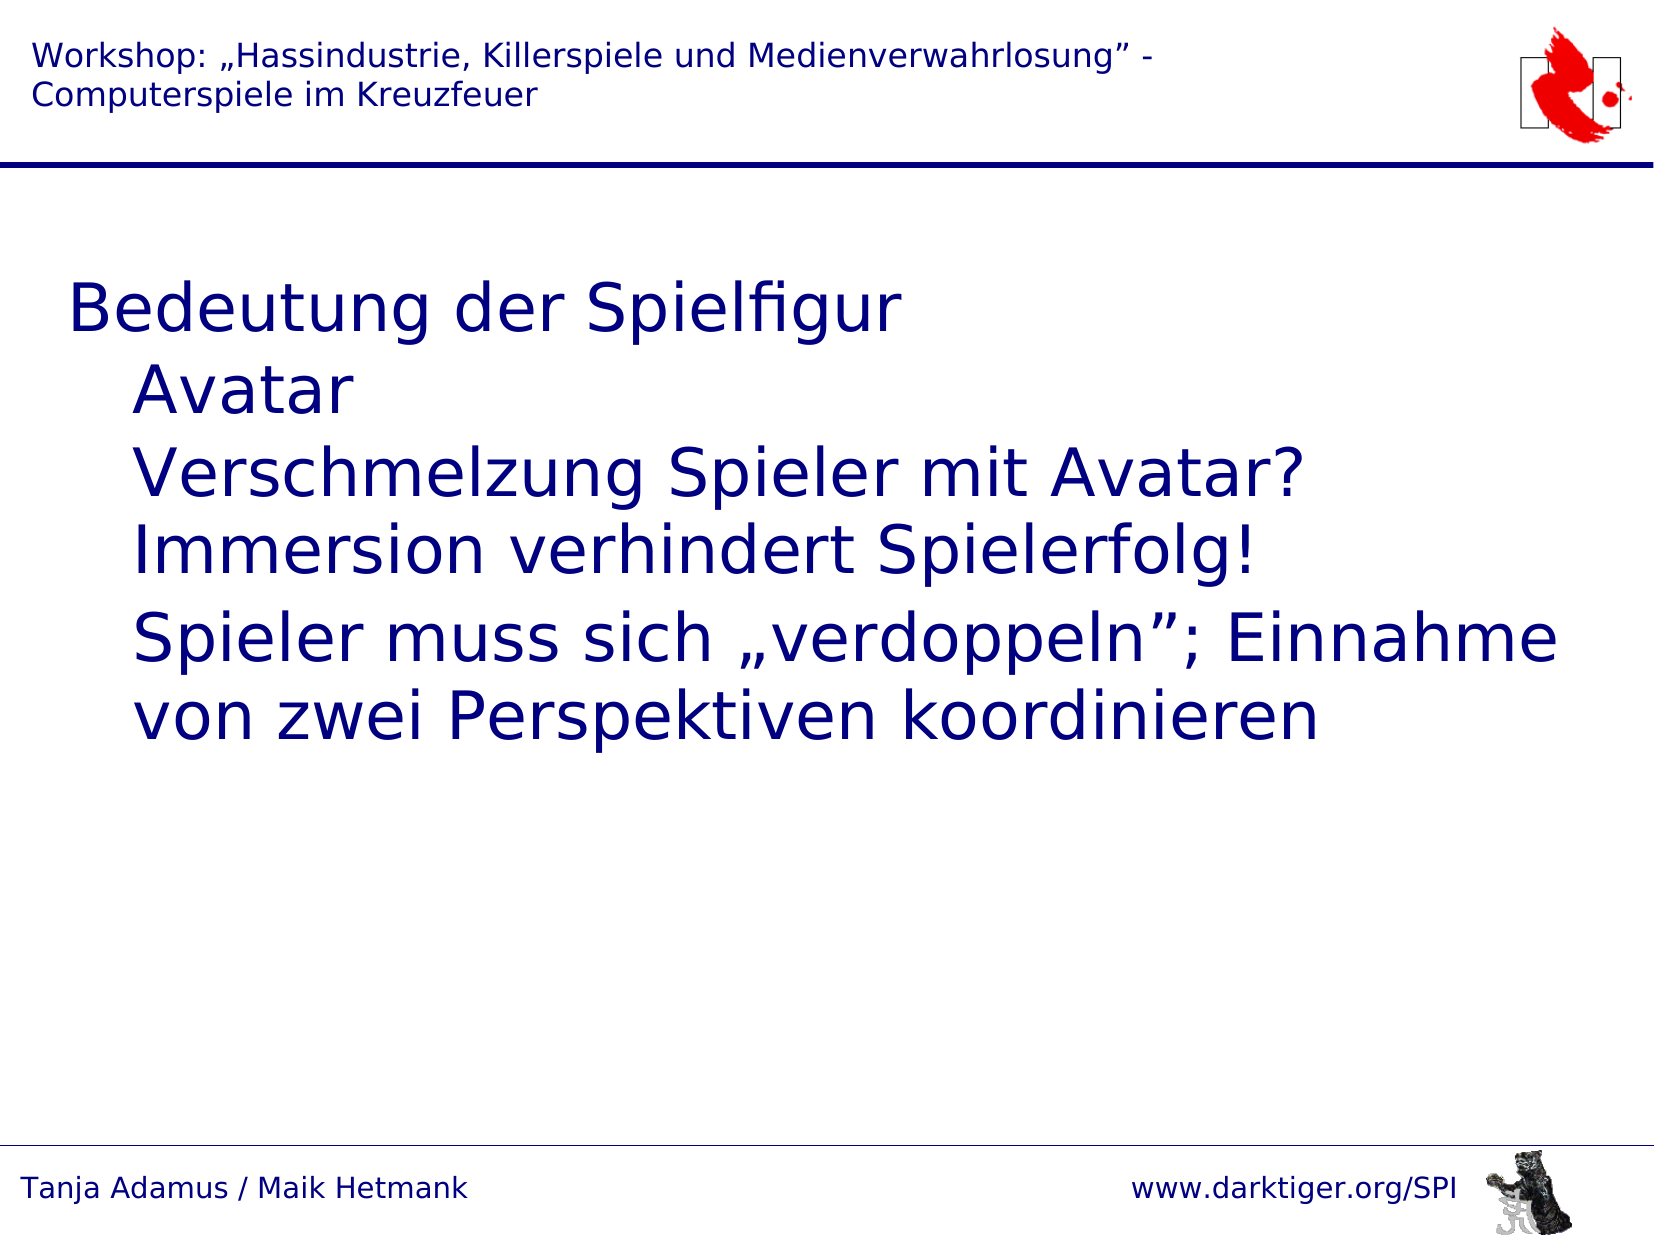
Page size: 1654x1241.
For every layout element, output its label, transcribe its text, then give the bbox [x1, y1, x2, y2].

text_box Spieler muss sich „verdoppeln”; Einnahme von zwei Perspektiven koordinieren [118, 592, 1625, 763]
picture [1503, 16, 1632, 148]
text_box Immersion verhindert Spielerfolg! [118, 503, 1595, 592]
picture [1486, 1150, 1572, 1235]
text_box Avatar [118, 344, 1595, 427]
text_box Workshop: „Hassindustrie, Killerspiele und Medienverwahrlosung” - Computerspiele im Kreuzfeuer [16, 29, 1418, 178]
text_box Bedeutung der Spielfigur [53, 261, 1565, 355]
text_box Verschmelzung Spieler mit Avatar? [118, 427, 1595, 503]
